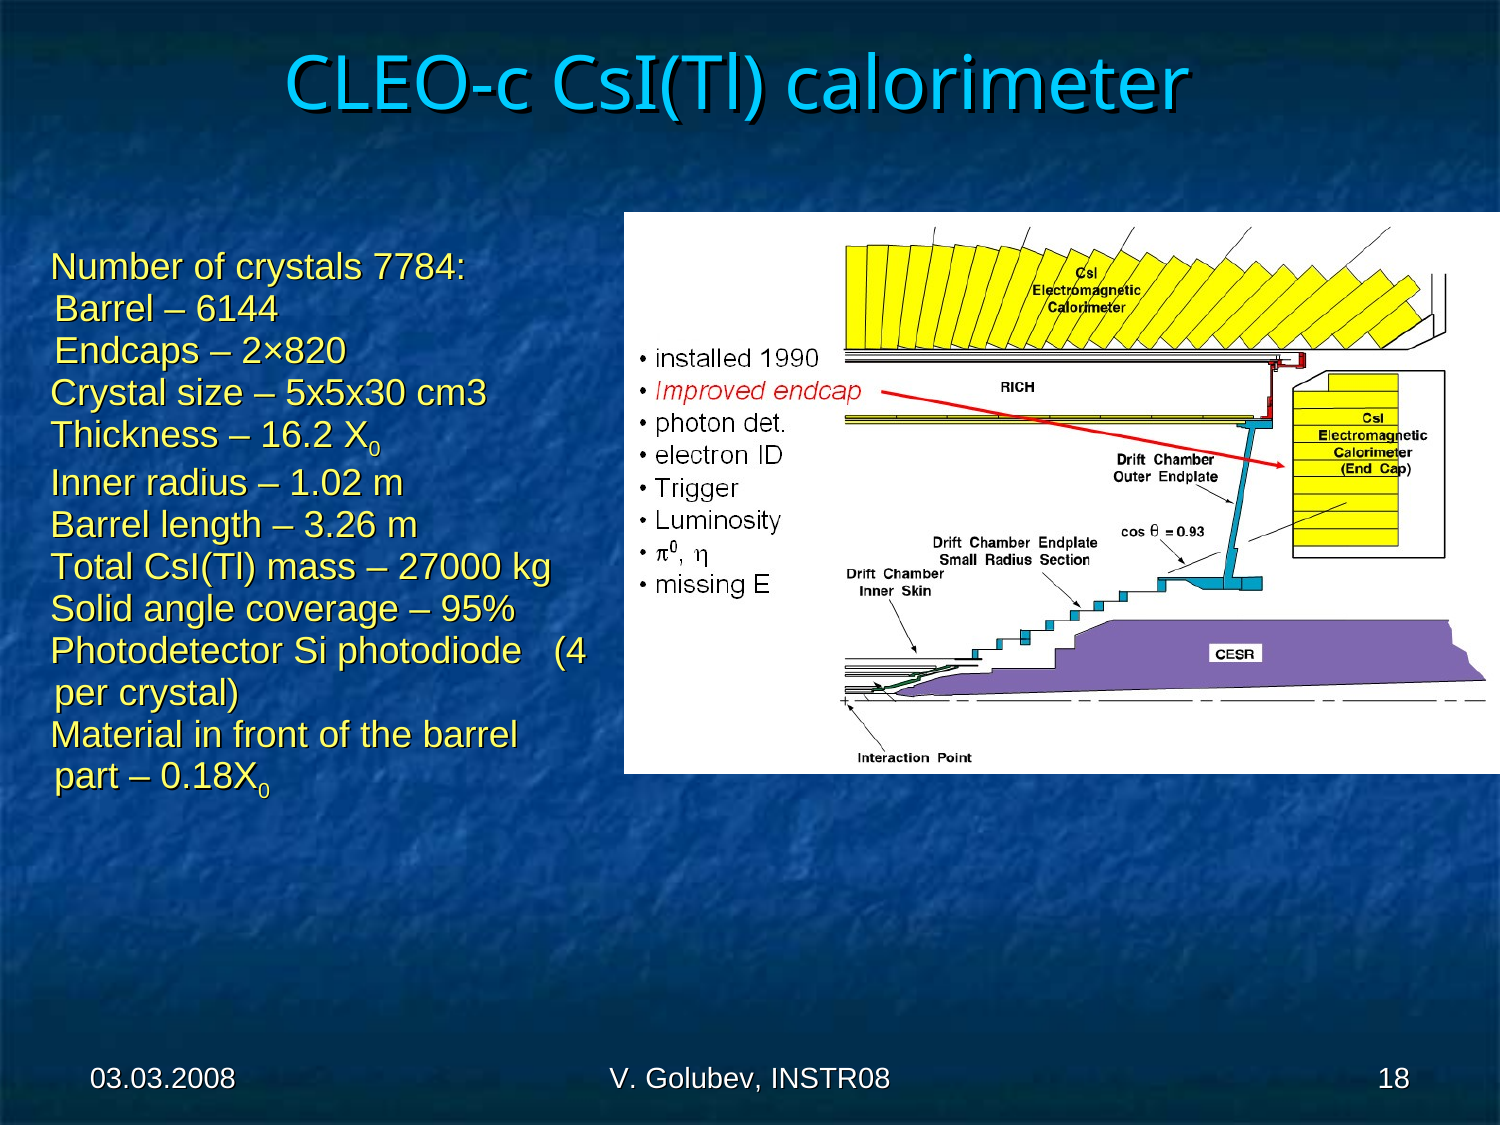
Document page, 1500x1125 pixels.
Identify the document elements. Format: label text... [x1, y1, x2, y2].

picture [863, 1071, 870, 1086]
picture [192, 1071, 199, 1086]
picture [208, 1071, 215, 1086]
picture [784, 1074, 789, 1083]
picture [843, 1071, 852, 1078]
text_box Number of crystals 7784: Barrel – 6144 Endcaps – 2×820 Crystal size – 5x5x30 cm3 Thickness – 16.2 X0 Inner radius – 1.02 m Barrel length – 3.26 m Total CsI(Tl) mass – 27000 kg Solid angle coverage – 95% Photodetector Si photodiode (4 per crystal) Material in front of the barrel part – 0.18X0 [24, 237, 613, 811]
title CLEO-c CsI(Tl) calorimeter [62, 27, 1413, 134]
picture [225, 1079, 231, 1086]
picture [713, 1075, 718, 1086]
picture [135, 1071, 142, 1086]
picture [0, 0, 1500, 1125]
picture [673, 1075, 680, 1086]
picture [95, 1071, 101, 1086]
